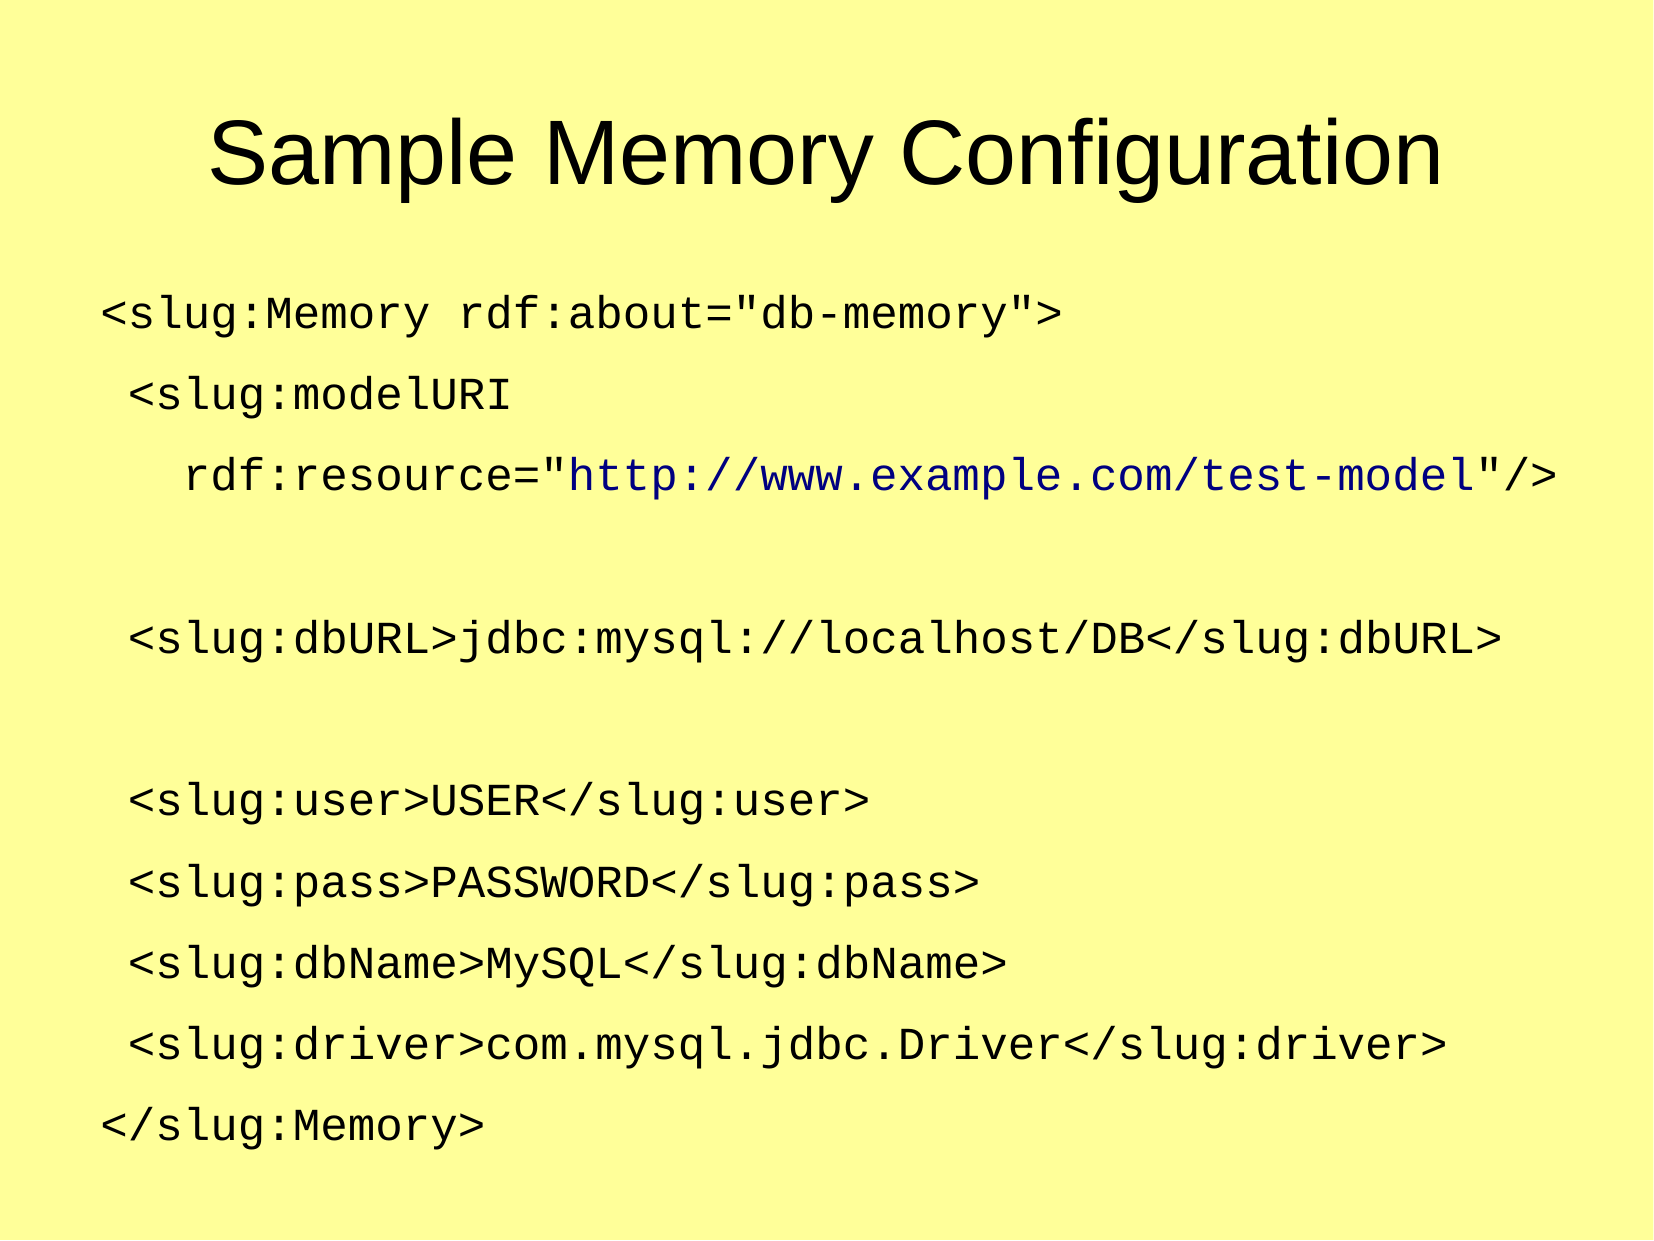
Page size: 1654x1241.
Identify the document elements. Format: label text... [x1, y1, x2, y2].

list <slug:Memory rdf:about="db-memory"> <slug:modelURI rdf:resource="http://www.example.com/test-model"/> <slug:dbURL>jdbc:mysql://localhost/DB</slug:dbURL> <slug:user>USER</slug:user> <slug:pass>PASSWORD</slug:pass> <slug:dbName>MySQL</slug:dbName> <slug:driver>com.mysql.jdbc.Driver</slug:driver> </slug:Memory> [82, 290, 1571, 1123]
title Sample Memory Configuration [82, 49, 1571, 257]
